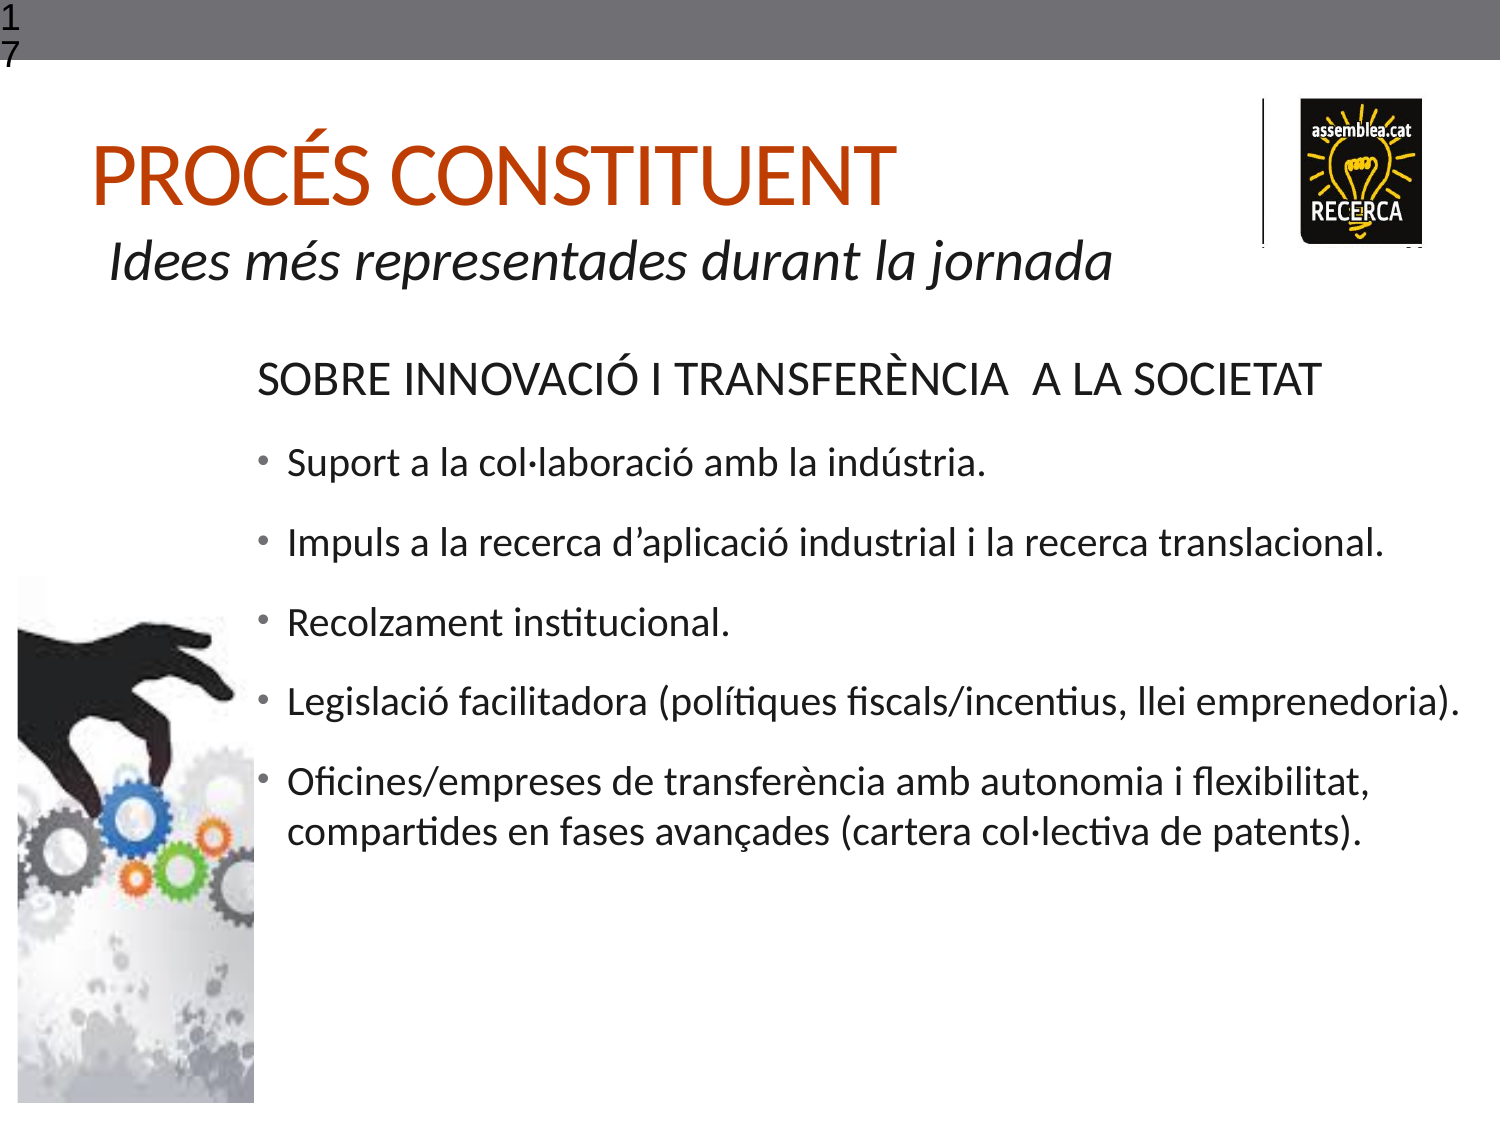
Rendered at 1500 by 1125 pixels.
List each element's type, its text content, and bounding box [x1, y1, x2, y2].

picture [1262, 90, 1429, 248]
picture [17, 576, 254, 1103]
text_box Idees més representades durant la jornada [93, 215, 1131, 300]
list SOBRE INNOVACIÓ I TRANSFERÈNCIA A LA SOCIETAT Suport a la col·laboració amb la indústria. Impuls a la recerca d’aplicació industrial i la recerca translacional. Recolzament institucional. Legislació facilitadora (polítiques fiscals/incentius, llei emprenedoria). Oficines/empreses de transferència amb autonomia i flexibilitat, compartides en fases avançades (cartera col·lectiva de patents). [242, 338, 1483, 1015]
title PROCÉS CONSTITUENT [75, 87, 1425, 250]
